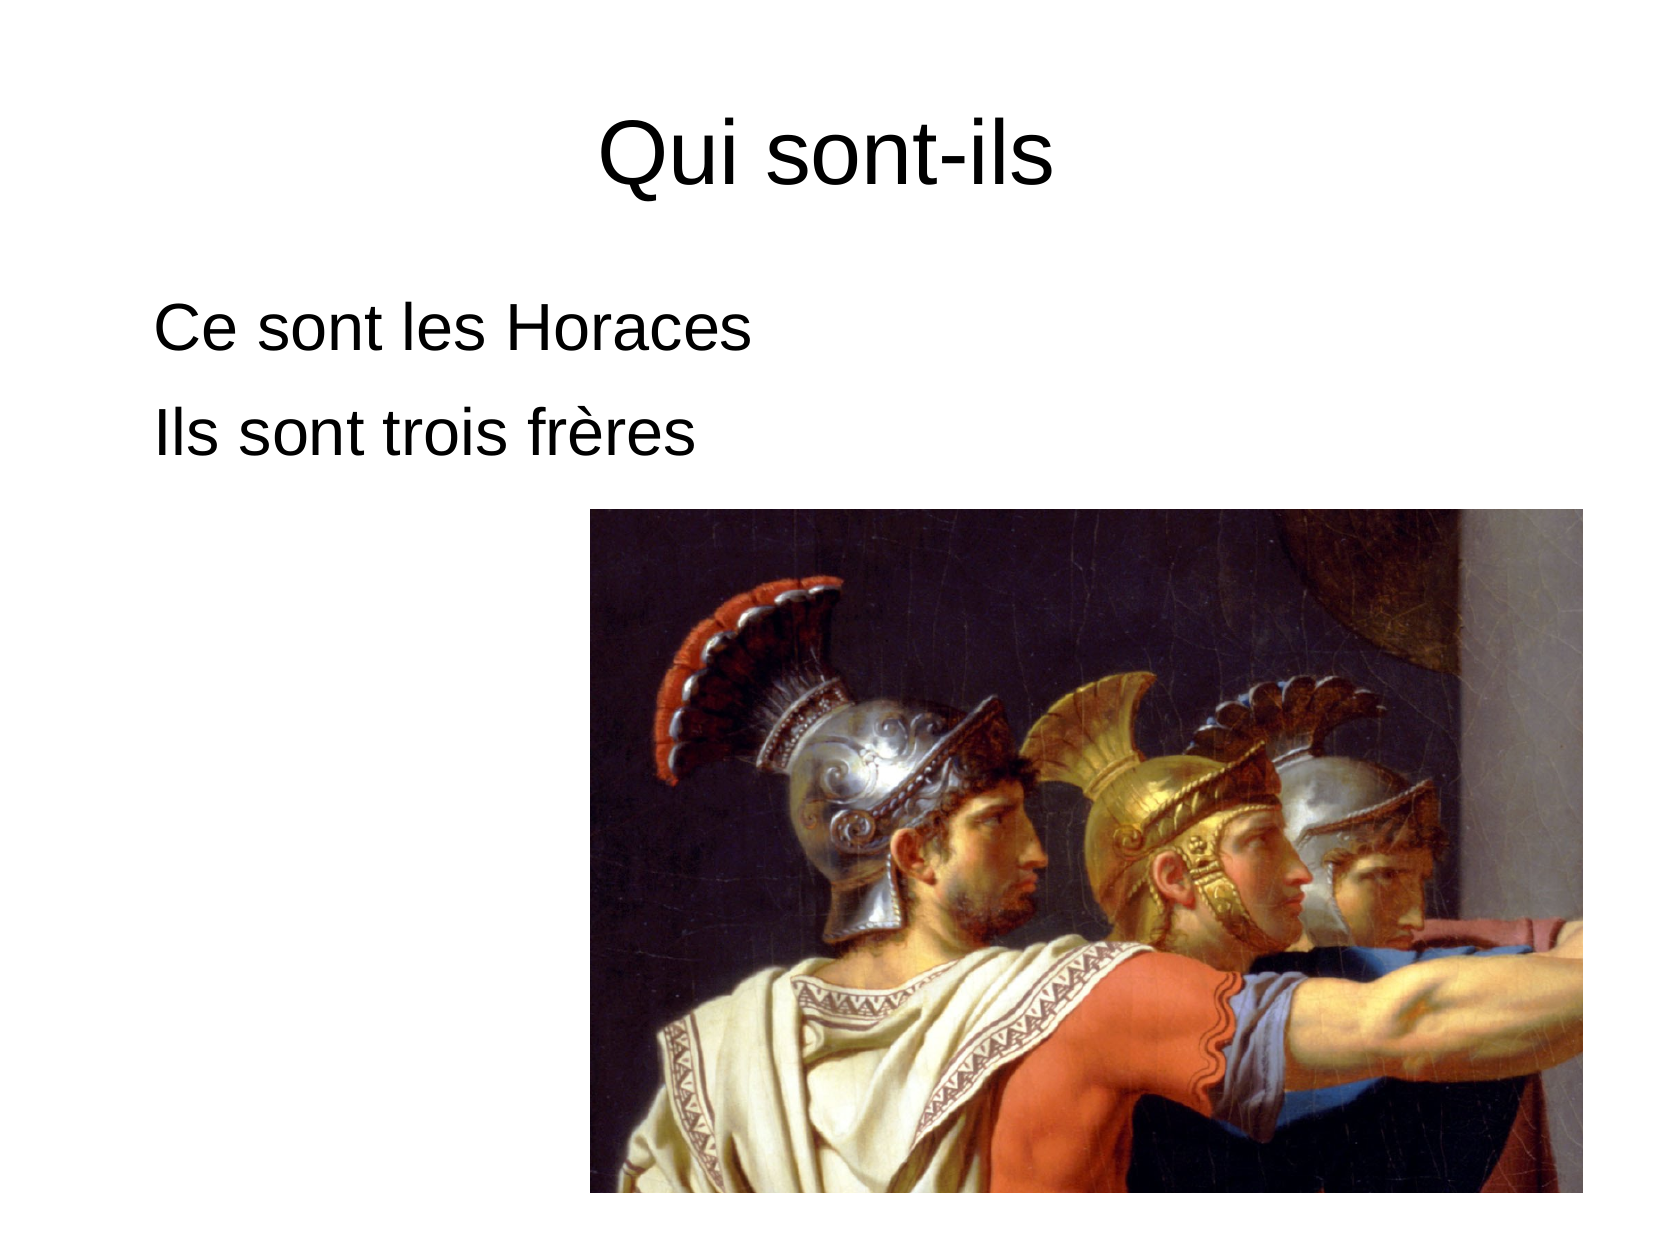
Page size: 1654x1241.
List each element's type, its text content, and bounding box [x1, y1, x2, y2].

title Qui sont-ils [82, 49, 1571, 257]
picture [590, 509, 1583, 1193]
list Ce sont les Horaces Ils sont trois frères [82, 290, 1571, 1109]
